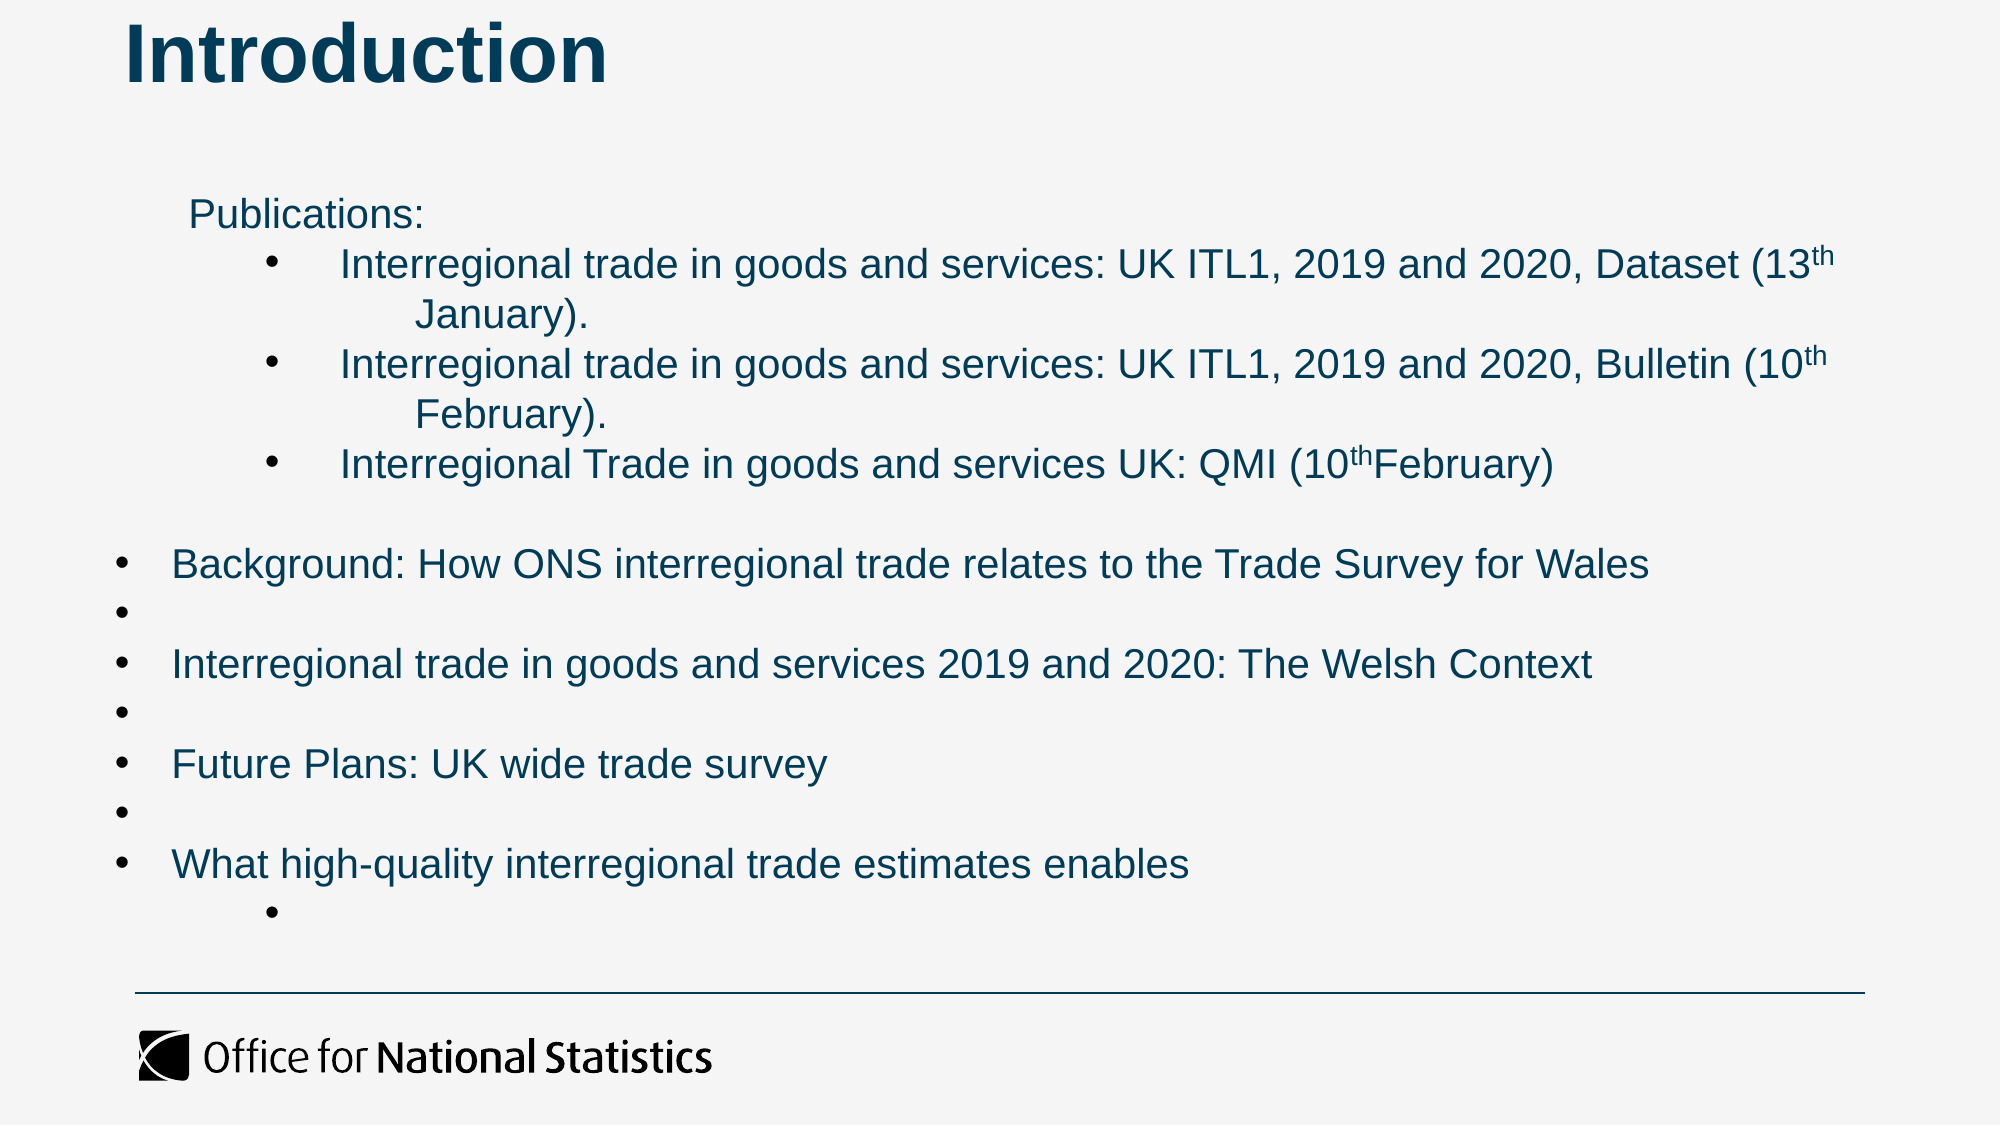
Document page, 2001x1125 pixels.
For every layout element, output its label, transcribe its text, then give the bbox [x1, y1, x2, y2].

text_box Introduction [124, 10, 1850, 102]
text_box Publications: Interregional trade in goods and services: UK ITL1, 2019 and 2020, Dataset (13th January). Interregional trade in goods and services: UK ITL1, 2019 and 2020, Bulletin (10th February). Interregional Trade in goods and services UK: QMI (10th February) Background: How ONS interregional trade relates to the Trade Survey for Wales Interregional trade in goods and services 2019 and 2020: The Welsh Context Future Plans: UK wide trade survey What high-quality interregional trade estimates enables [114, 174, 1940, 972]
